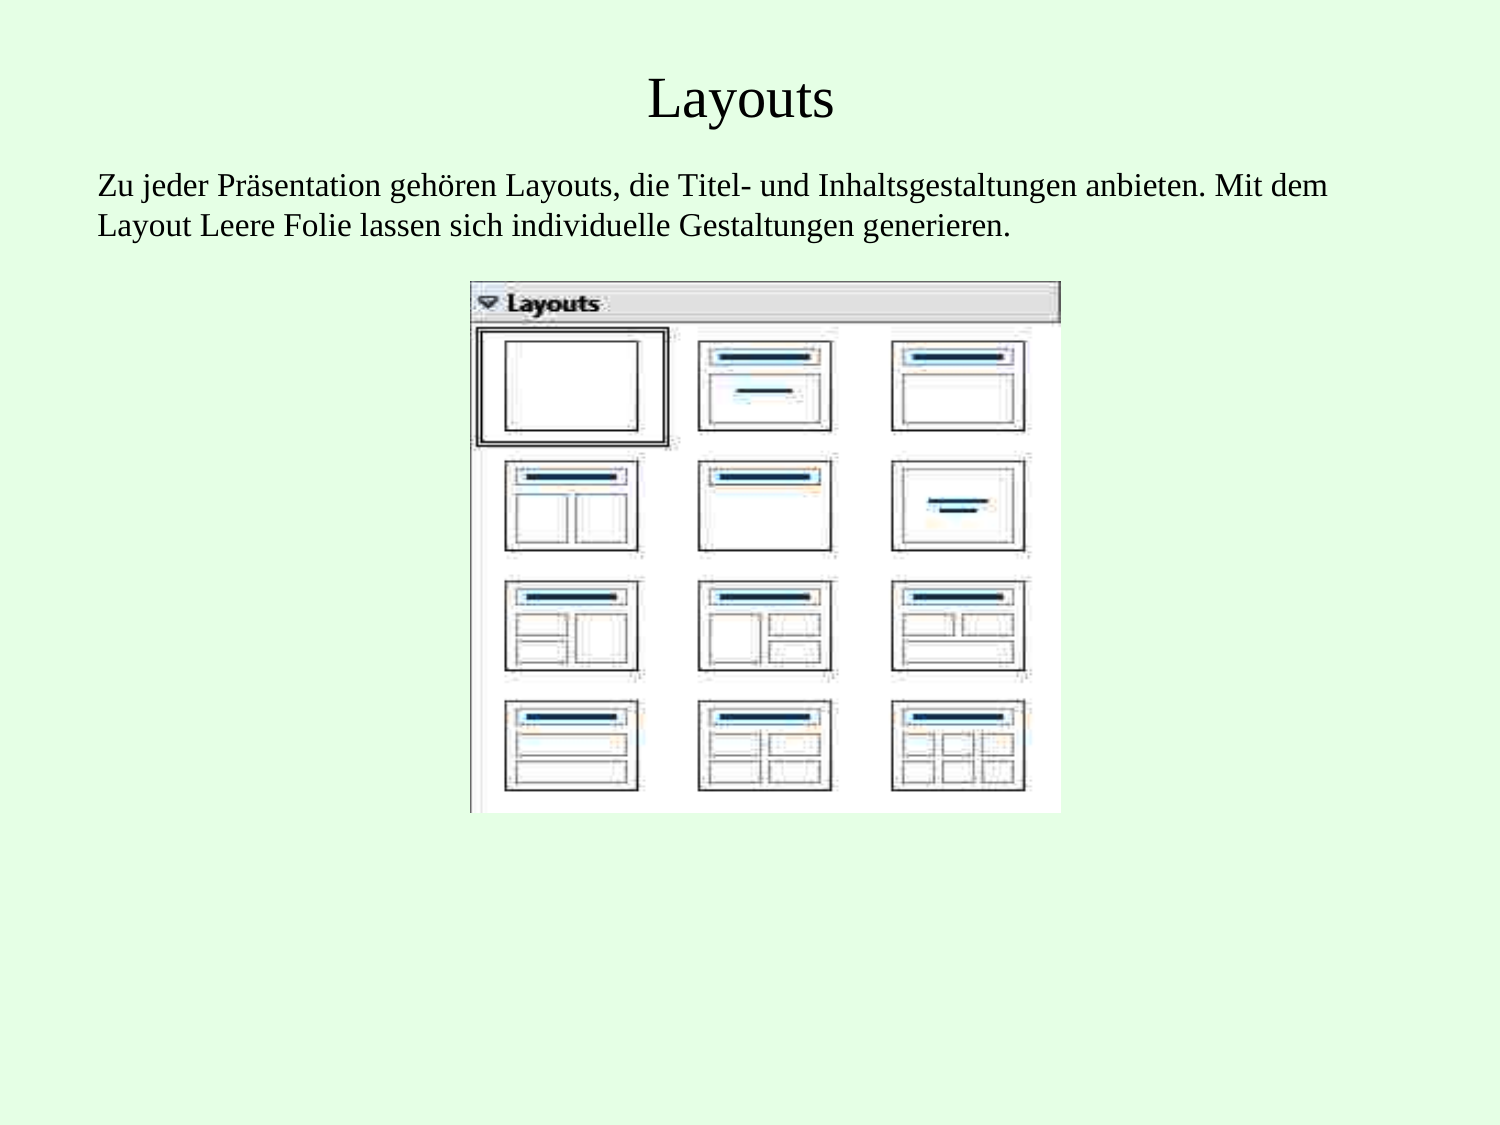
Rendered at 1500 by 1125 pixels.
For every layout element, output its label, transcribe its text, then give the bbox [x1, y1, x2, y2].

title Layouts [112, 16, 1385, 172]
picture [470, 281, 1061, 813]
text_box Zu jeder Präsentation gehören Layouts, die Titel- und Inhaltsgestaltungen anbieten. Mit dem Layout Leere Folie lassen sich individuelle Gestaltungen generieren. [82, 156, 1405, 331]
